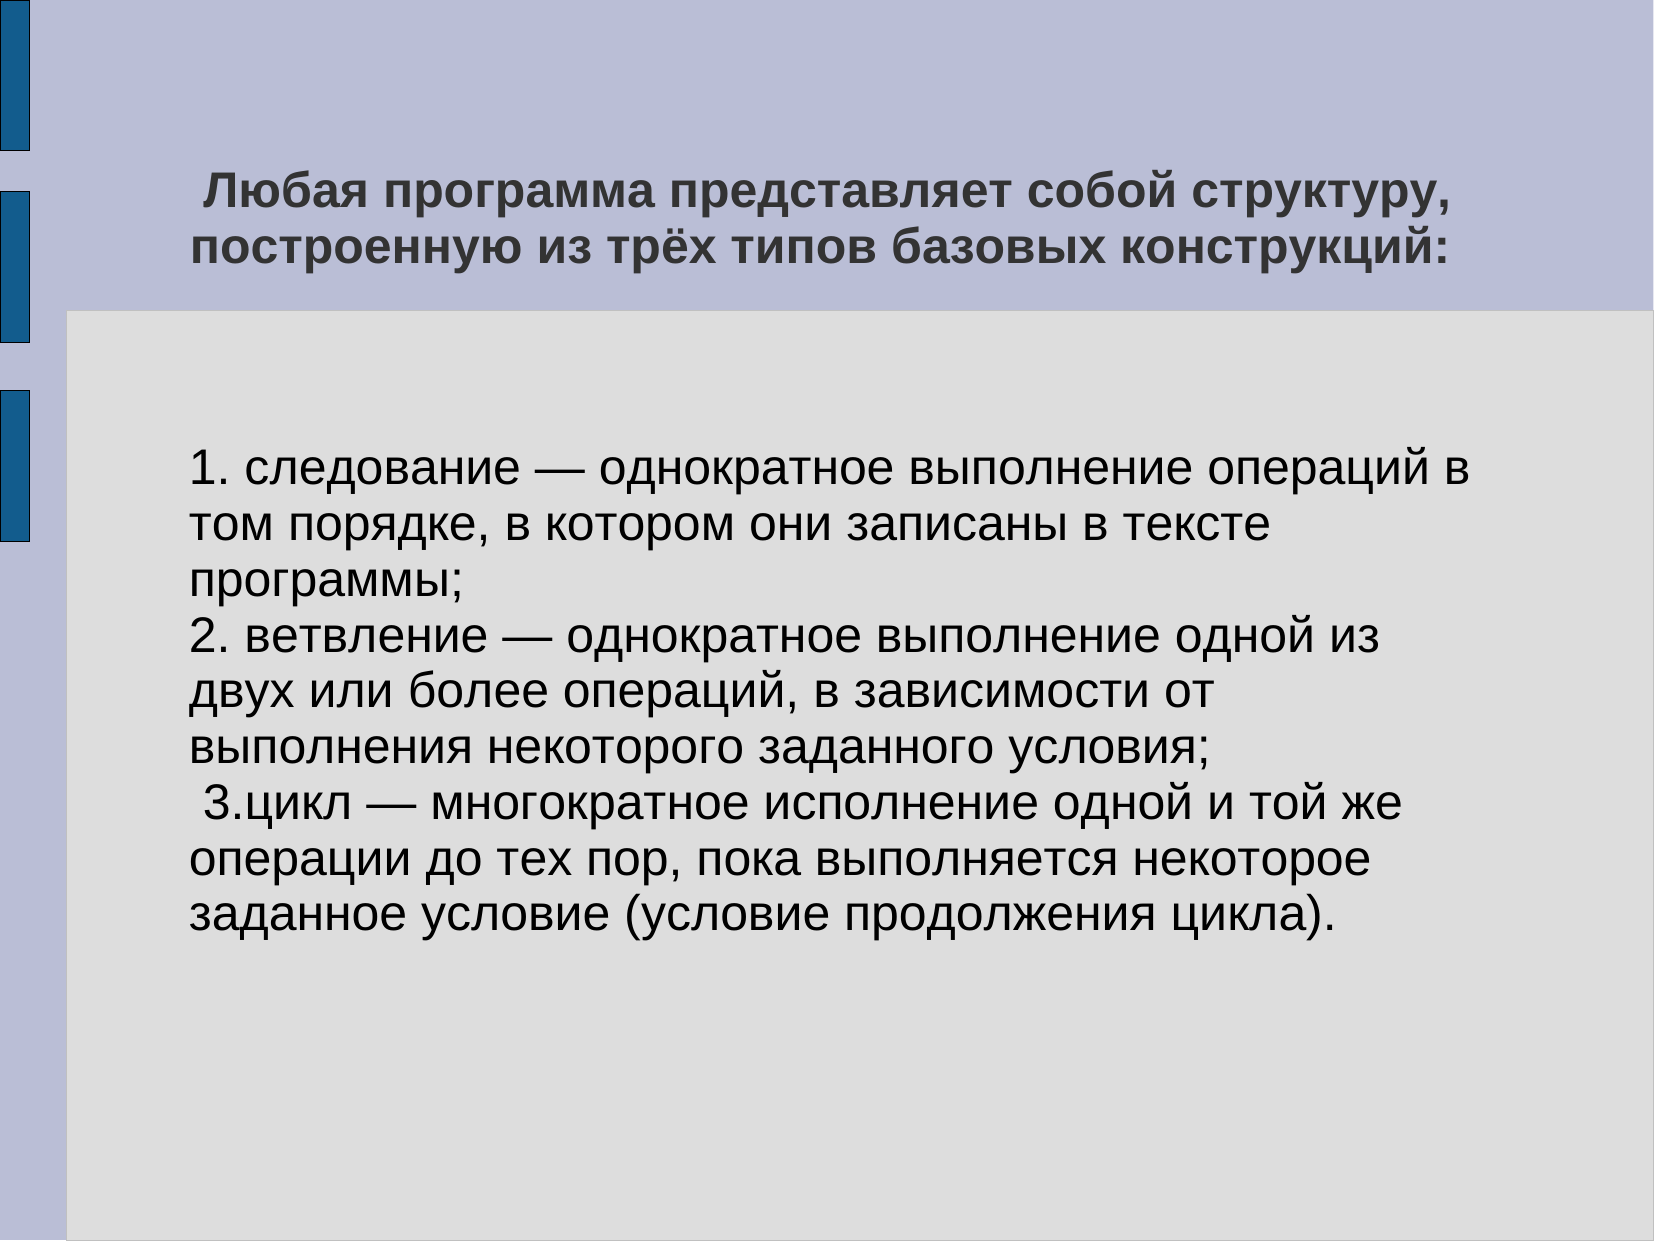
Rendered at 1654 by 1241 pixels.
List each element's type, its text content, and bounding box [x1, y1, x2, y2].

title Любая программа представляет собой структуру, построенную из трёх типов базовых конструкций: [121, 114, 1534, 322]
list 1. следование — однократное выполнение операций в том порядке, в котором они записаны в тексте программы; 2. ветвление — однократное выполнение одной из двух или более операций, в зависимости от выполнения некоторого заданного условия; 3.цикл — многократное исполнение одной и той же операции до тех пор, пока выполняется некоторое заданное условие (условие продолжения цикла). [118, 383, 1500, 1166]
